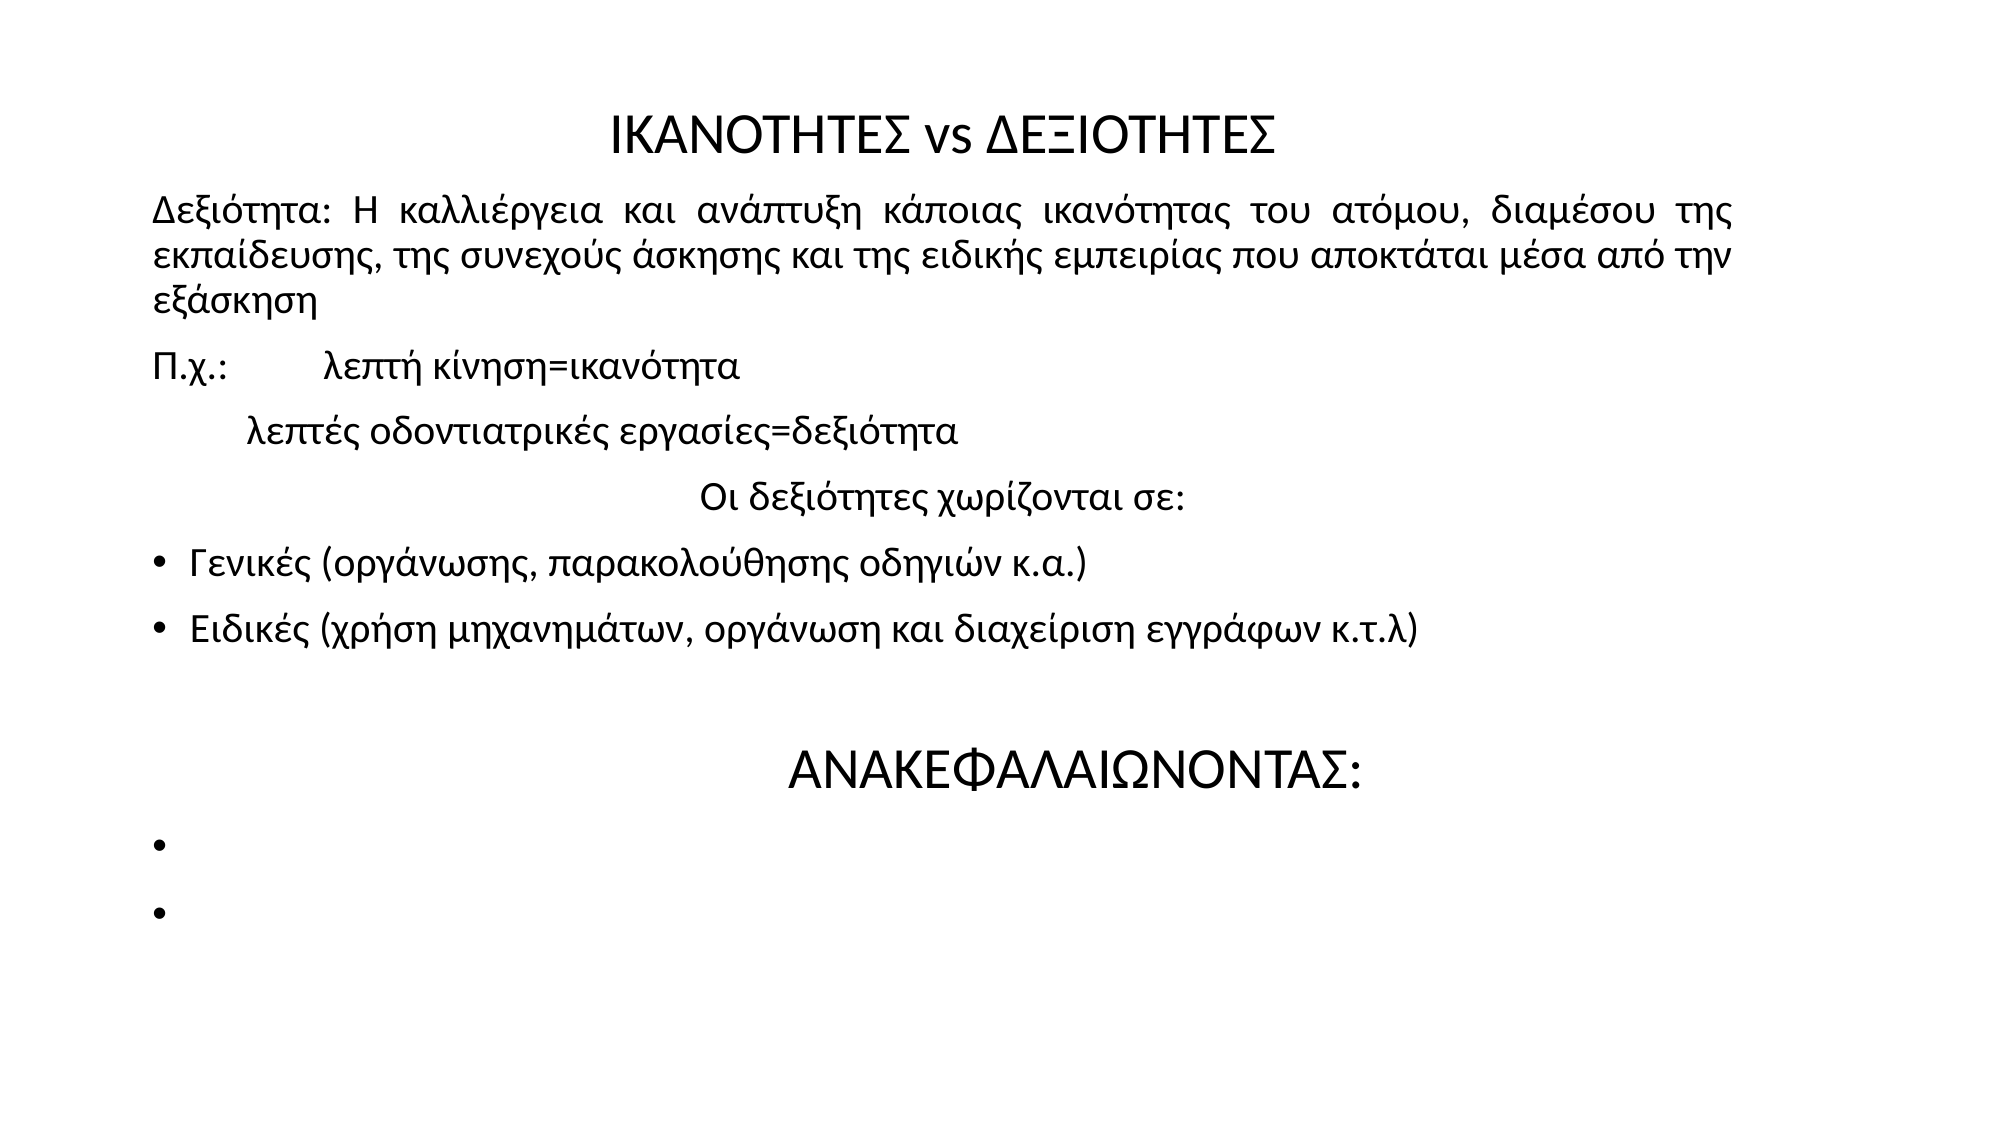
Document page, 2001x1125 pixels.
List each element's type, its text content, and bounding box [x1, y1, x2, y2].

list ΙΚΑΝΟΤΗΤΕΣ vs ΔΕΞΙΟΤΗΤΕΣ Δεξιότητα: Η καλλιέργεια και ανάπτυξη κάποιας ικανότητας του ατόμου, διαμέσου της εκπαίδευσης, της συνεχούς άσκησης και της ειδικής εμπειρίας που αποκτάται μέσα από την εξάσκηση Π.χ.: λεπτή κίνηση=ικανότητα λεπτές οδοντιατρικές εργασίες=δεξιότητα Οι δεξιότητες χωρίζονται σε: Γενικές (οργάνωσης, παρακολούθησης οδηγιών κ.α.) Ειδικές (χρήση μηχανημάτων, οργάνωση και διαχείριση εγγράφων κ.τ.λ) ΑΝΑΚΕΦΑΛΑΙΩΝΟΝΤΑΣ: [137, 95, 1863, 1014]
